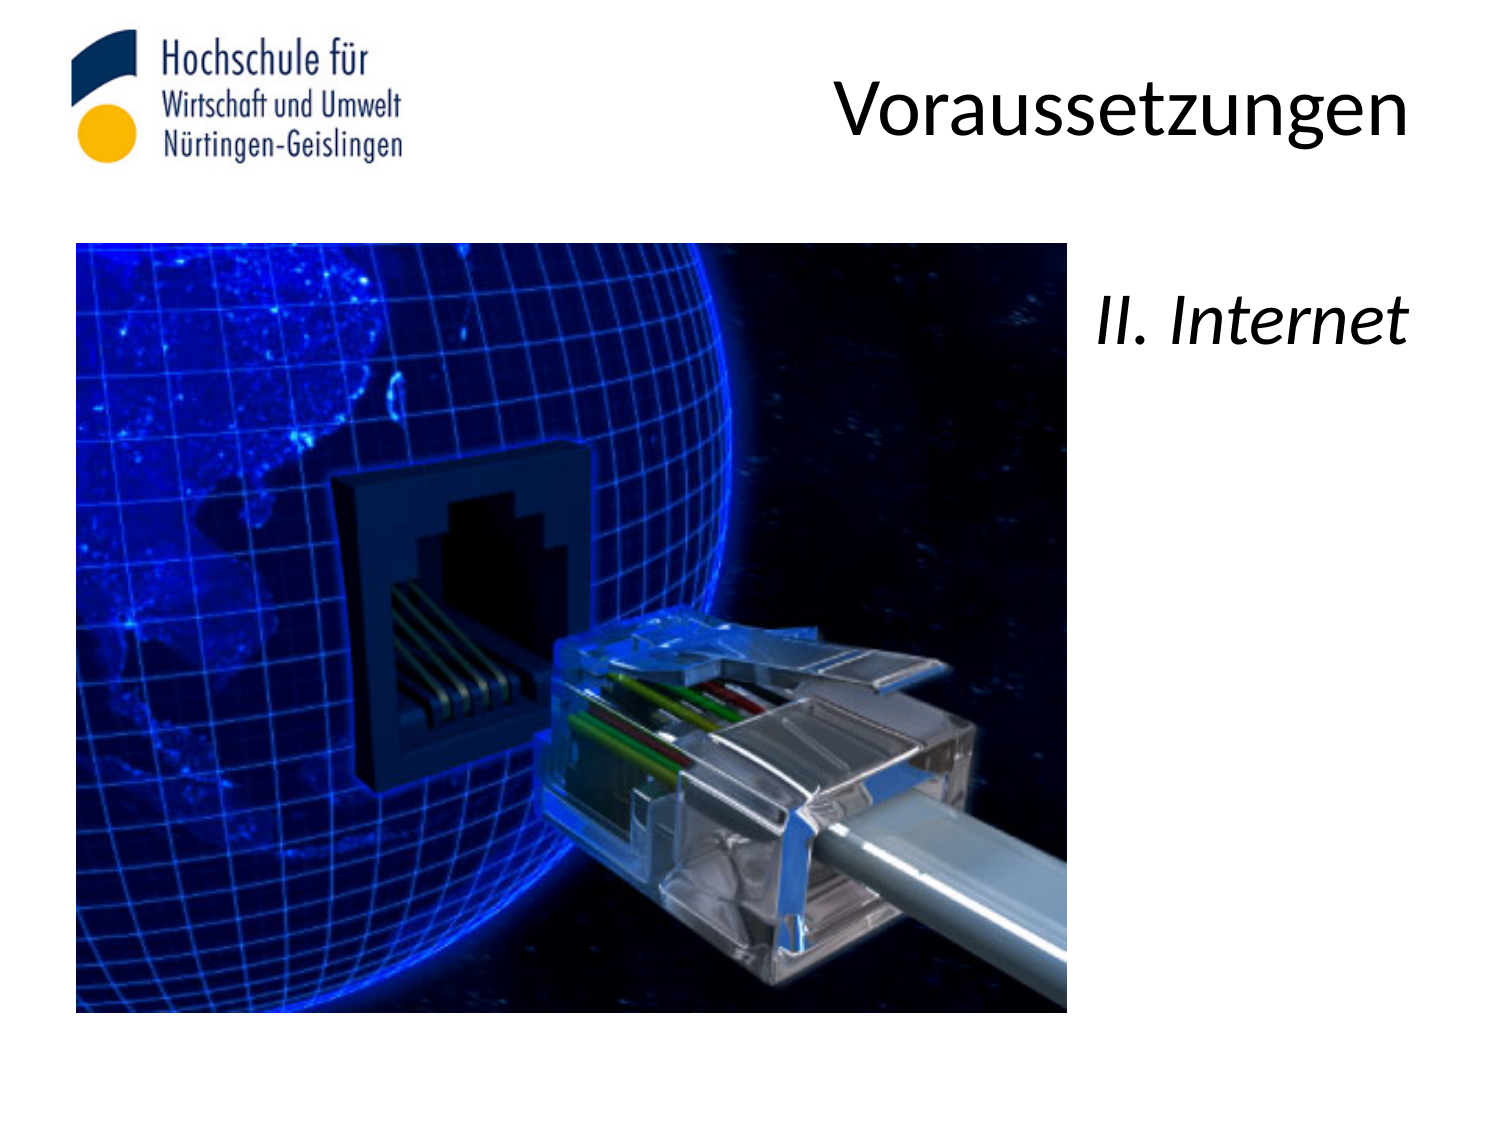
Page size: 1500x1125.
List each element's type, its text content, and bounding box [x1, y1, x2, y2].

title Voraussetzungen [75, 45, 1425, 233]
picture [3, 19, 472, 176]
picture [76, 243, 1067, 1014]
list II. Internet [1067, 262, 1425, 1005]
